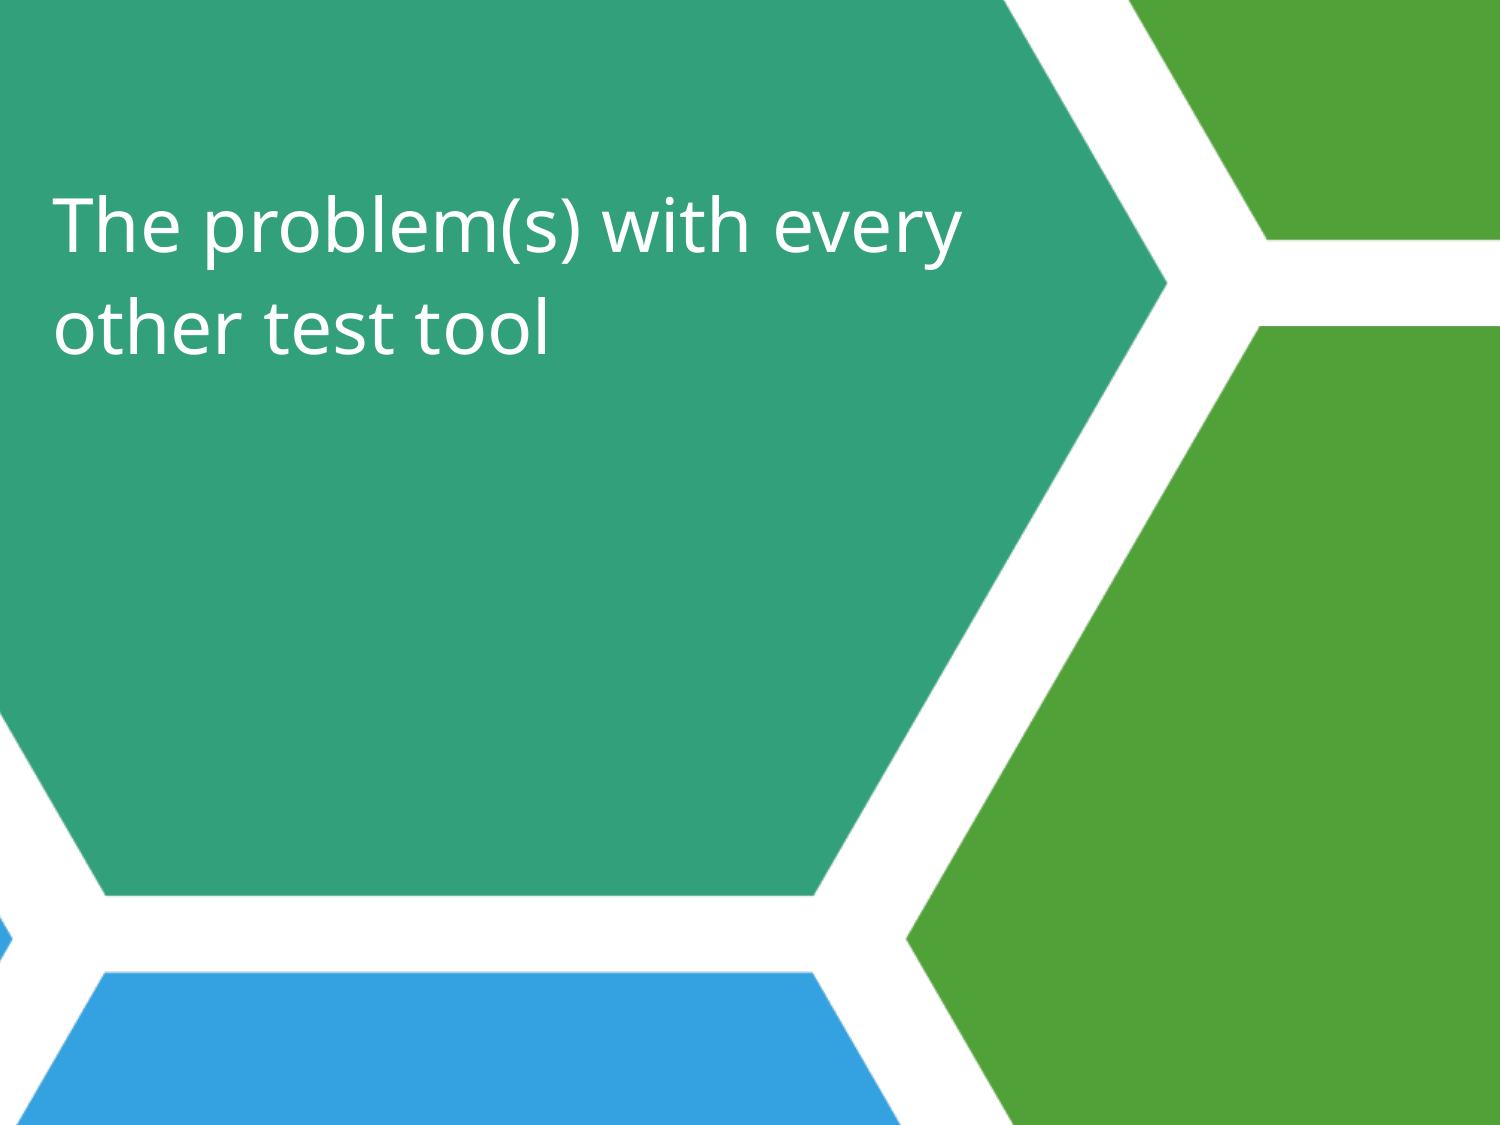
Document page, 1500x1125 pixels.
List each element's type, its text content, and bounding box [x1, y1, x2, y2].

picture [0, 0, 1500, 1125]
title The problem(s) with every other test tool [52, 147, 1099, 401]
